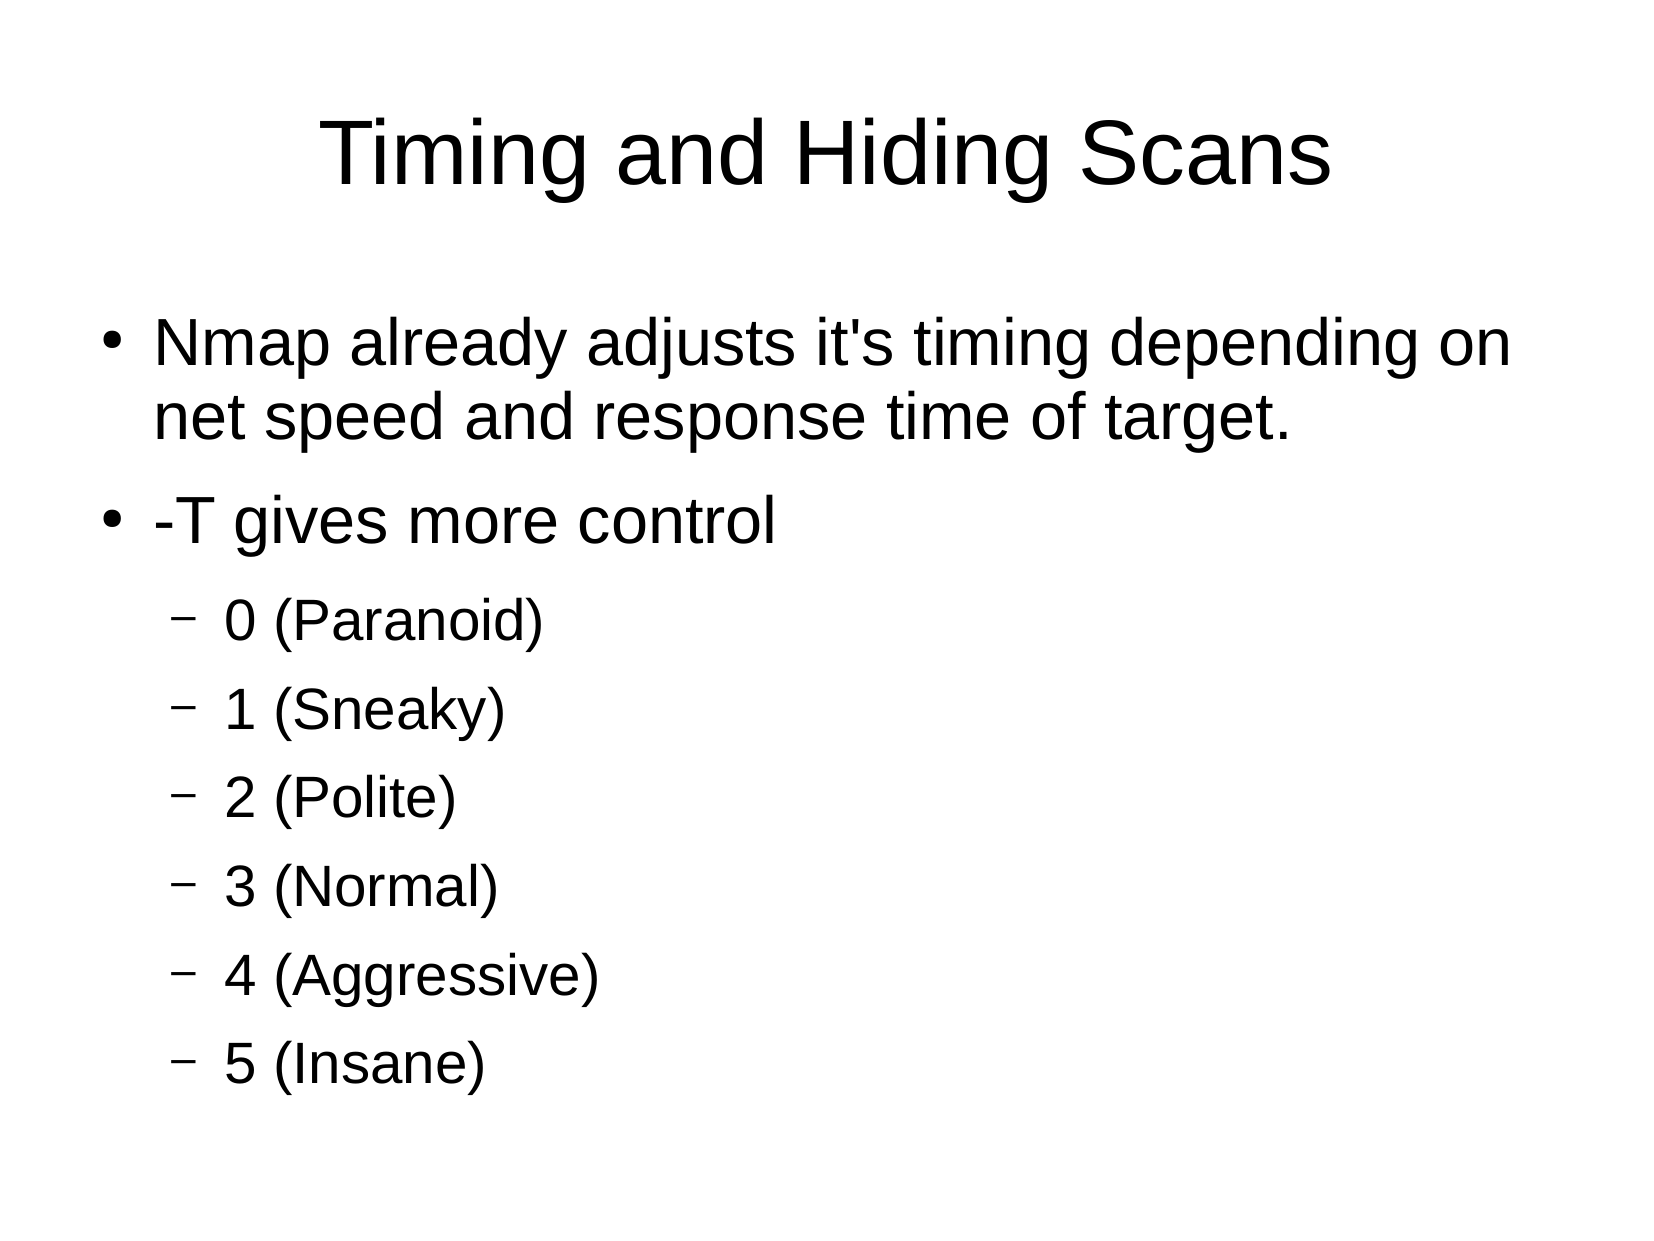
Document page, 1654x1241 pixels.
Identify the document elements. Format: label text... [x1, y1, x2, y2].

title Timing and Hiding Scans [82, 49, 1571, 257]
list Nmap already adjusts it's timing depending on net speed and response time of target. -T gives more control 0 (Paranoid) 1 (Sneaky) 2 (Polite) 3 (Normal) 4 (Aggressive) 5 (Insane) [82, 290, 1571, 1111]
